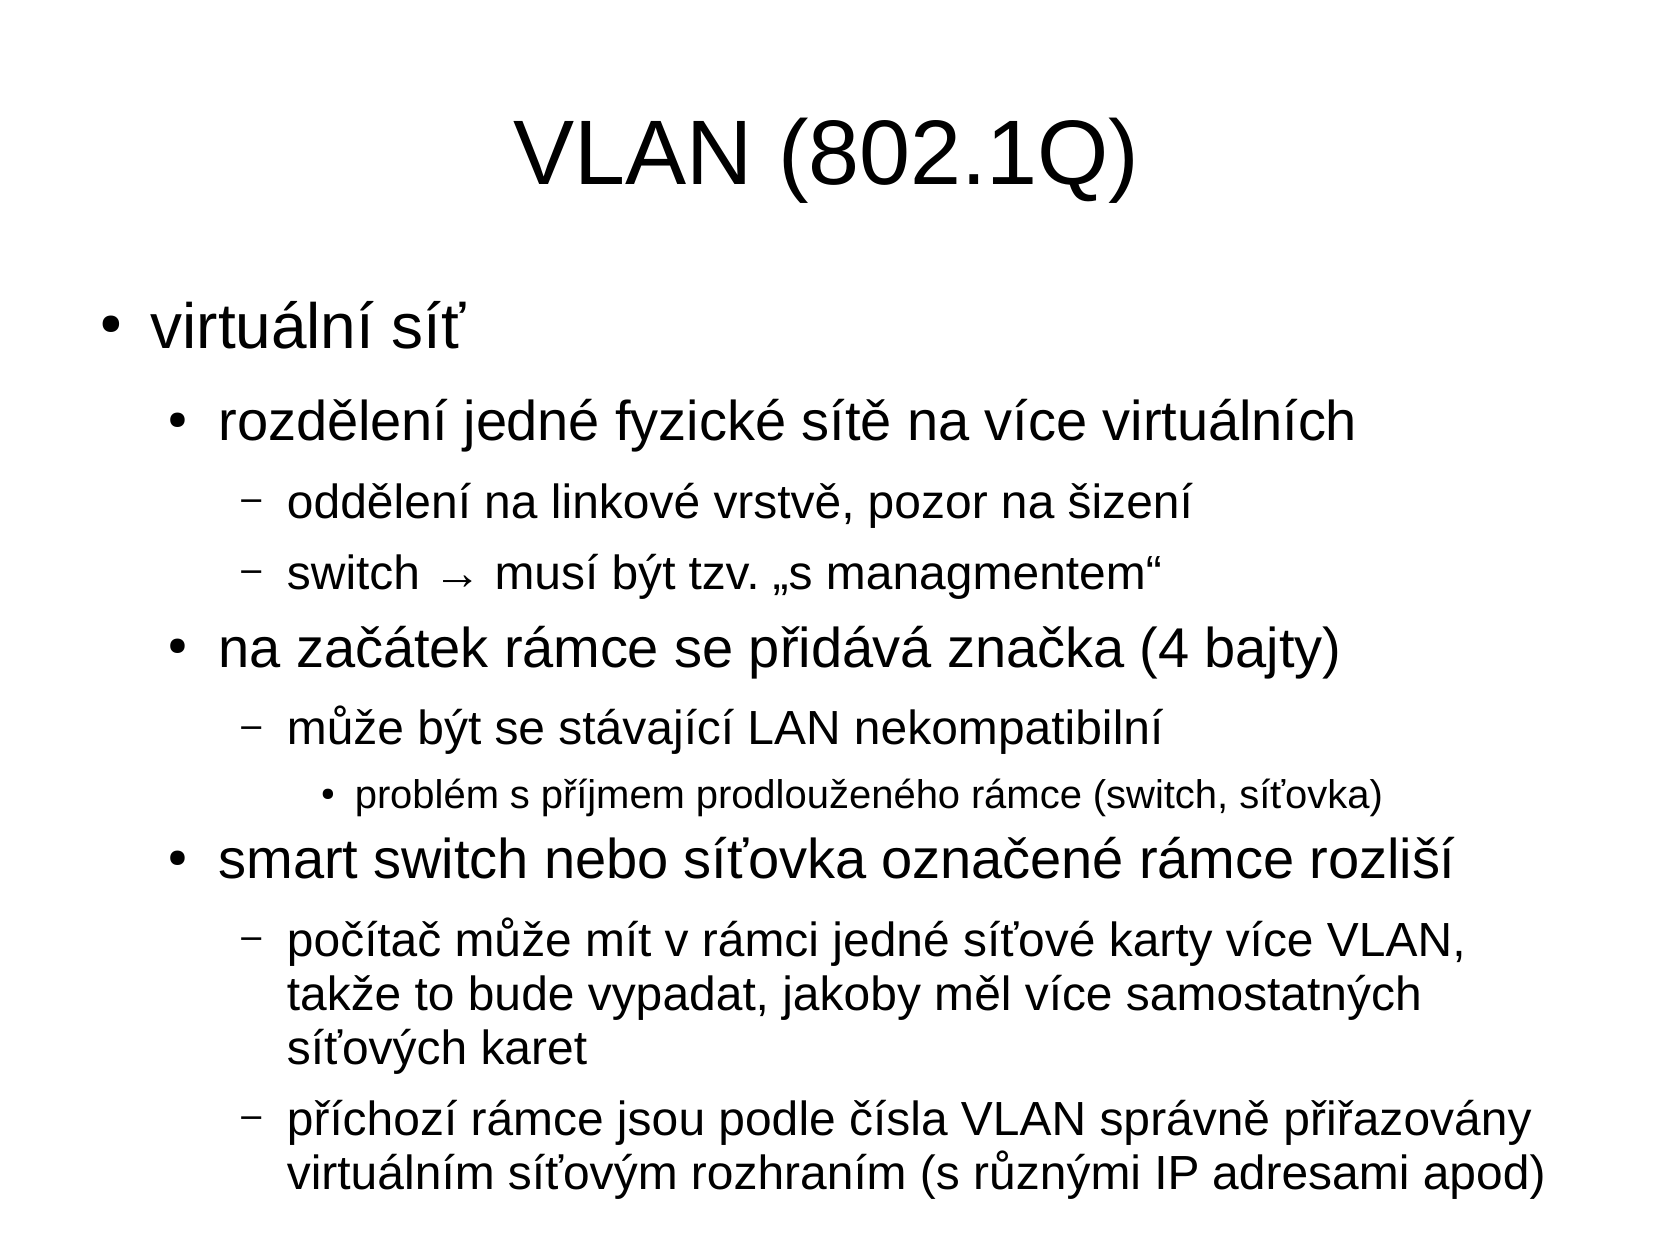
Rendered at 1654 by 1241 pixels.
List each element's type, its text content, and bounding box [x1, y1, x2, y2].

list virtuální síť rozdělení jedné fyzické sítě na více virtuálních oddělení na linkové vrstvě, pozor na šizení switch → musí být tzv. „s managmentem“ na začátek rámce se přidává značka (4 bajty) může být se stávající LAN nekompatibilní problém s příjmem prodlouženého rámce (switch, síťovka) smart switch nebo síťovka označené rámce rozliší počítač může mít v rámci jedné síťové karty více VLAN, takže to bude vypadat, jakoby měl více samostatných síťových karet příchozí rámce jsou podle čísla VLAN správně přiřazovány virtuálním síťovým rozhraním (s různými IP adresami apod) [82, 290, 1571, 1211]
title VLAN (802.1Q) [82, 49, 1571, 257]
